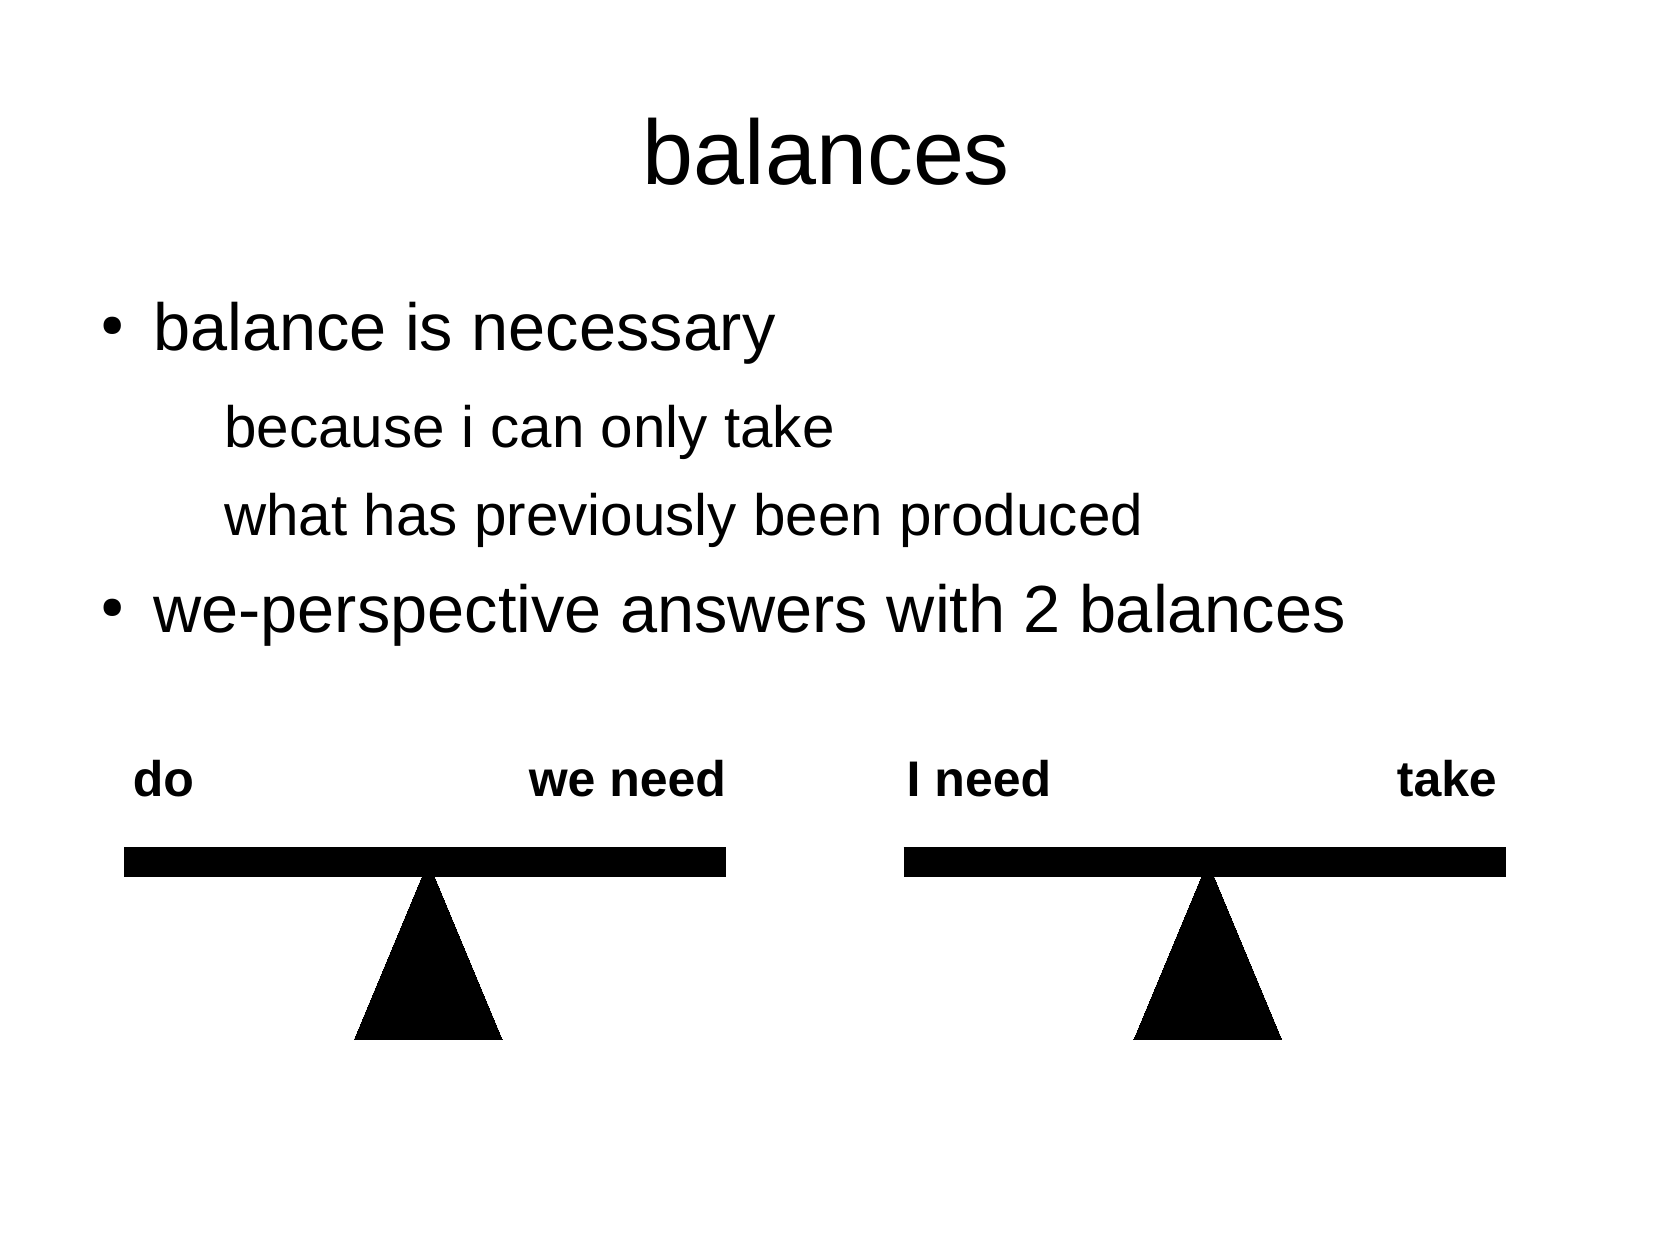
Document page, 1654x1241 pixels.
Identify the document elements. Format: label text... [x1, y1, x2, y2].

text_box take [1382, 744, 1512, 815]
text_box [354, 877, 503, 1040]
text_box I need [891, 744, 1067, 815]
text_box [1133, 877, 1282, 1040]
text_box we need [513, 744, 741, 815]
text_box do [118, 744, 209, 815]
title balances [82, 56, 1571, 250]
list balance is necessary because i can only take what has previously been produced we-perspective answers with 2 balances [82, 290, 1571, 1109]
